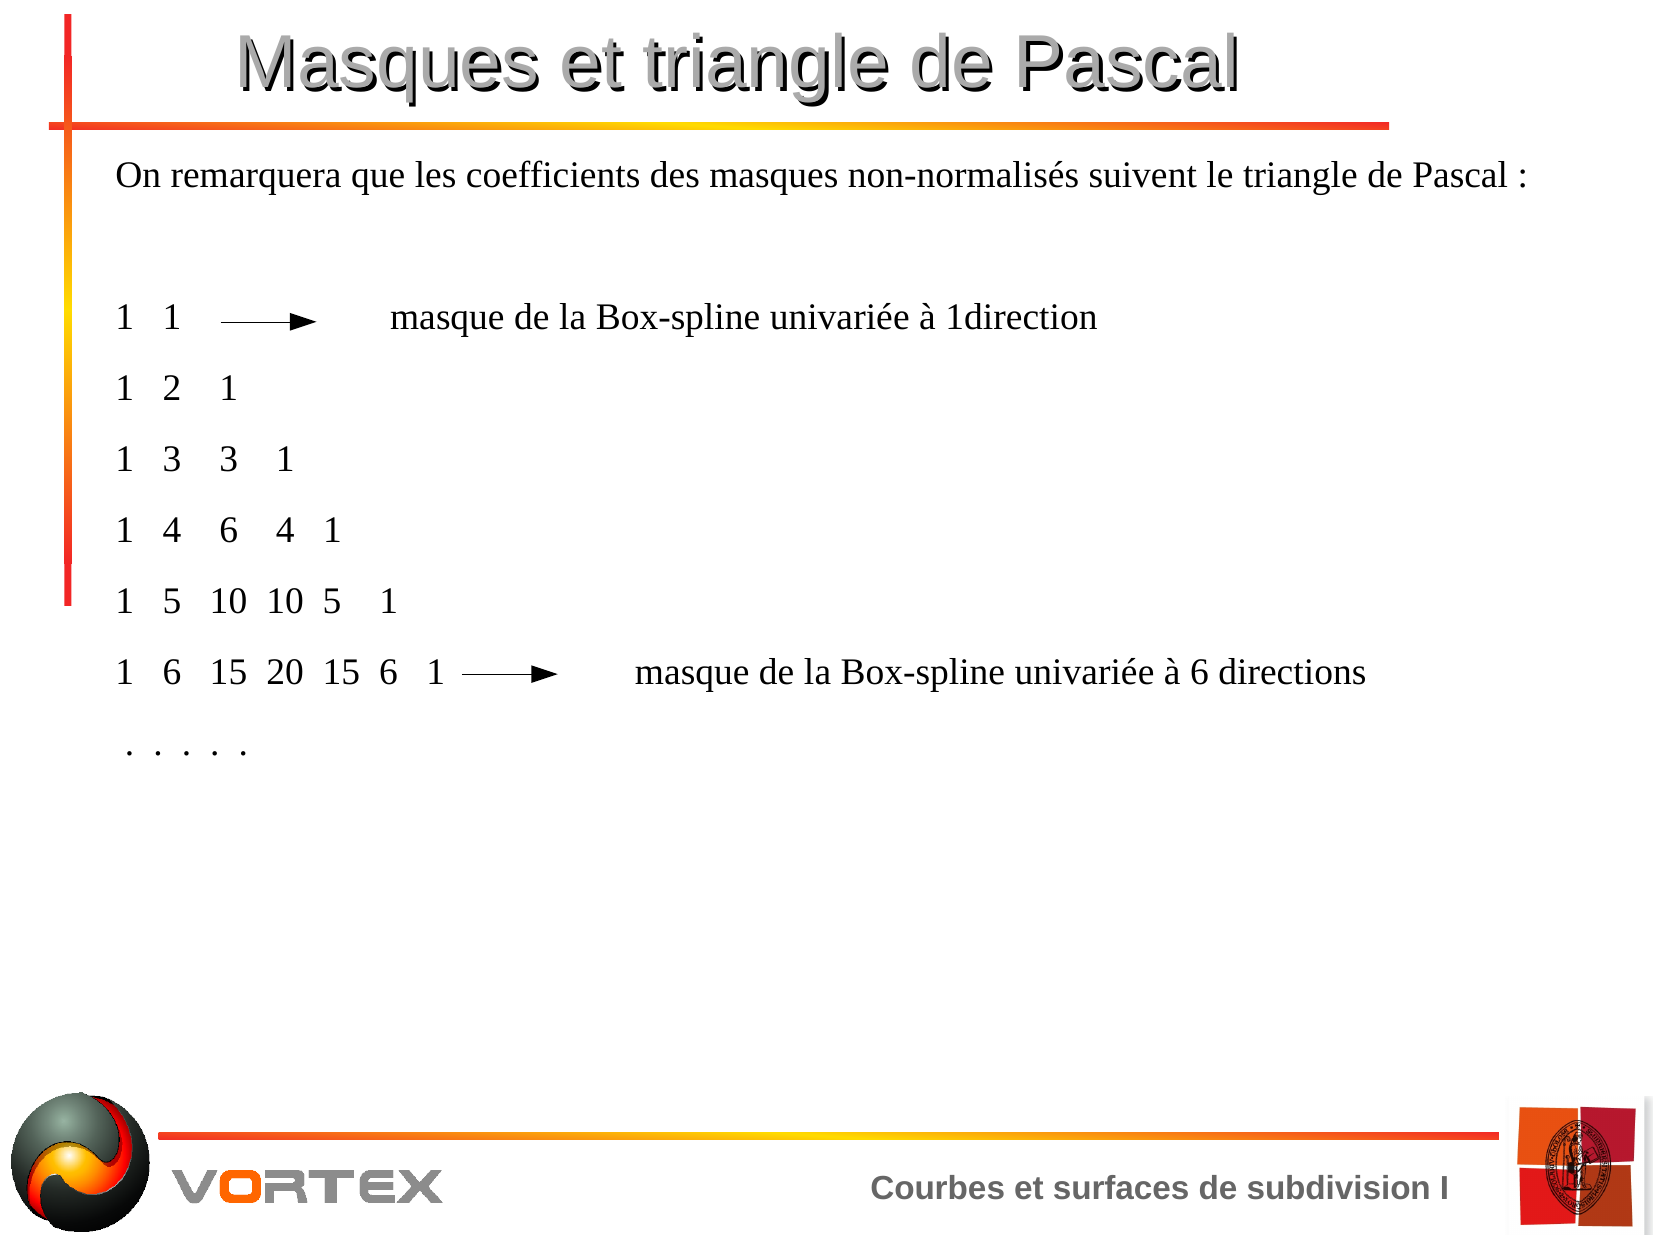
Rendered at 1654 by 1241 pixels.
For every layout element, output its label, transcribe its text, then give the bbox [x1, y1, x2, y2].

picture [11, 1092, 443, 1232]
picture [1505, 1096, 1653, 1235]
list On remarquera que les coefficients des masques non-normalisés suivent le triangle de Pascal : 1 1 masque de la Box-spline univariée à 1direction 1 2 1 1 3 3 1 1 4 6 4 1 1 5 10 10 5 1 1 6 15 20 15 6 1 masque de la Box-spline univariée à 6 directions . . . . . [97, 153, 1605, 1109]
title Masques et triangle de Pascal [82, 4, 1392, 120]
